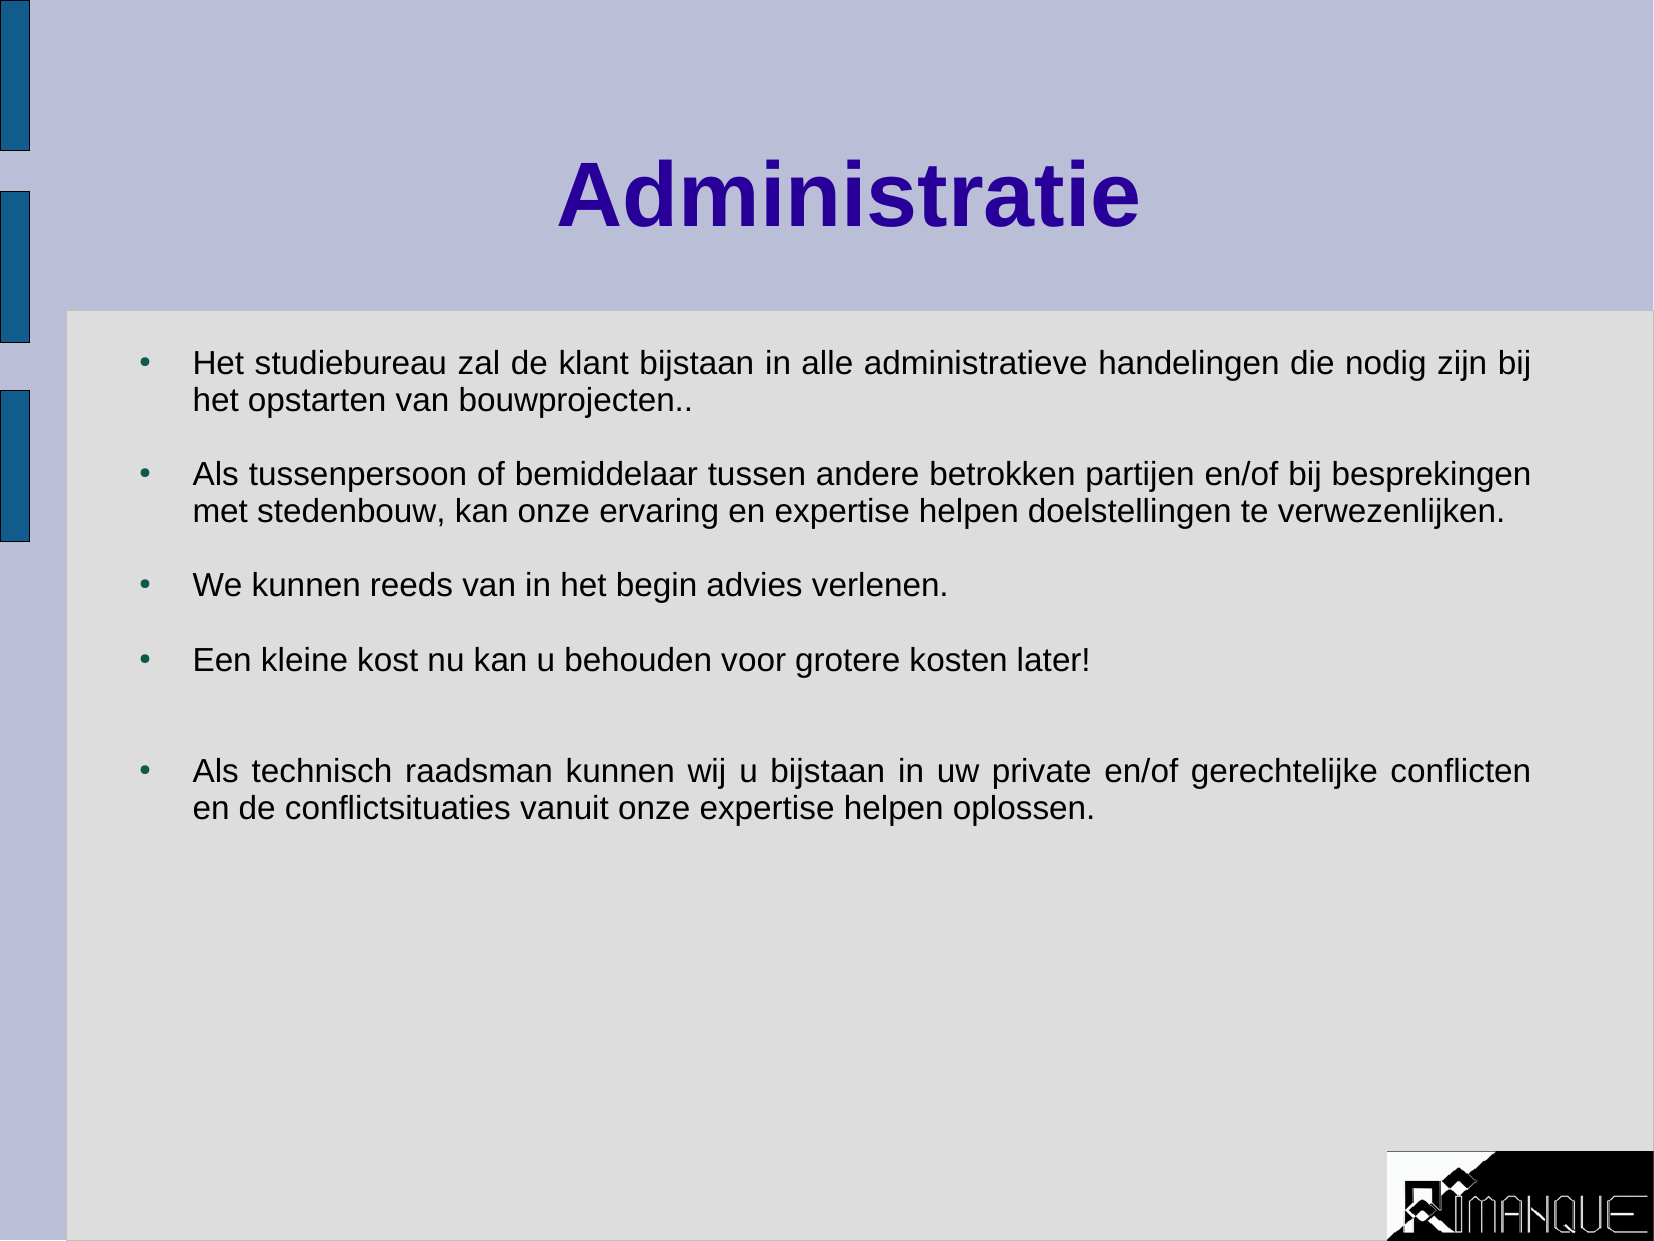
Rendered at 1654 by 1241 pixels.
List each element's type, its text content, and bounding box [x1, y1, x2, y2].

list Het studiebureau zal de klant bijstaan in alle administratieve handelingen die nodig zijn bij het opstarten van bouwprojecten.. Als tussenpersoon of bemiddelaar tussen andere betrokken partijen en/of bij besprekingen met stedenbouw, kan onze ervaring en expertise helpen doelstellingen te verwezenlijken. We kunnen reeds van in het begin advies verlenen. Een kleine kost nu kan u behouden voor grotere kosten later! Als technisch raadsman kunnen wij u bijstaan in uw private en/of gerechtelijke conflicten en de conflictsituaties vanuit onze expertise helpen oplossen. [121, 344, 1534, 1112]
title Administratie [121, 98, 1534, 291]
picture [1387, 1151, 1654, 1241]
